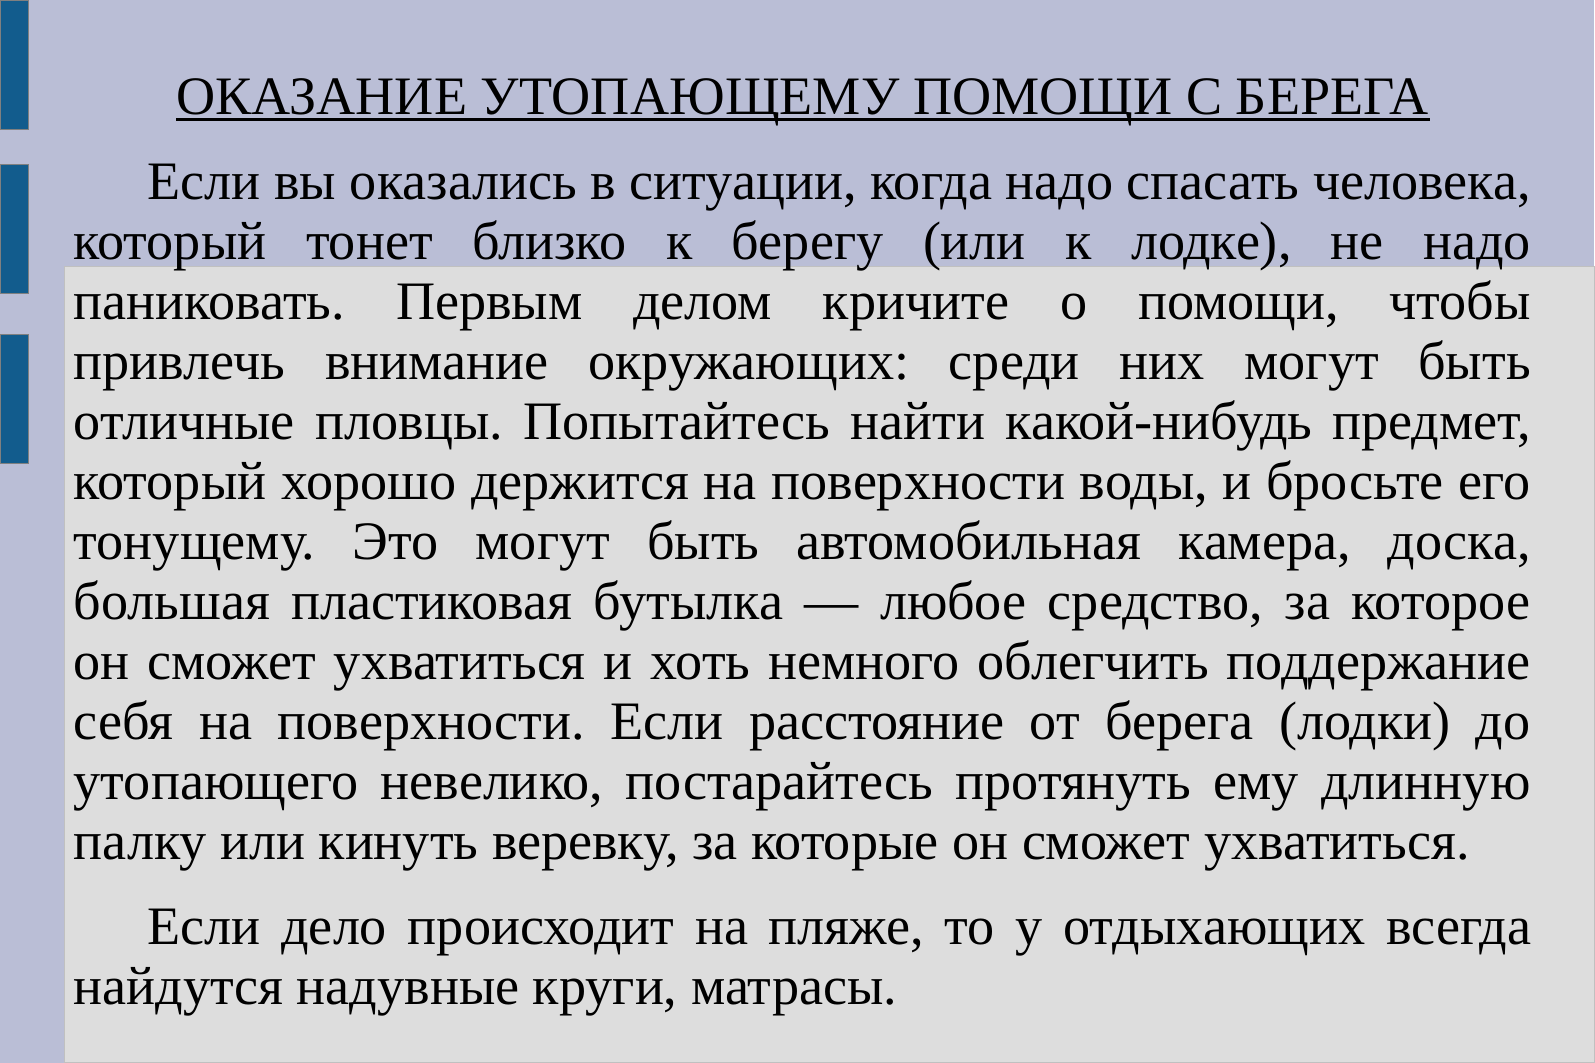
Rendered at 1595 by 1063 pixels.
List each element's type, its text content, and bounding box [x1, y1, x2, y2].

text_box ОКАЗАНИЕ УТОПАЮЩЕМУ ПОМОЩИ С БЕРЕГА Если вы оказались в ситуации, когда надо спасать человека, который тонет близко к берегу (или к лодке), не надо паниковать. Первым делом кричите о помощи, чтобы привлечь внимание окружающих: среди них могут быть отличные пловцы. Попытайтесь найти какой-нибудь предмет, который хорошо держится на поверхности воды, и бросьте его тонущему. Это могут быть автомобильная камера, доска, большая пластиковая бутылка — любое средство, за которое он сможет ухватиться и хоть немного облегчить поддержание себя на поверхности. Если расстояние от берега (лодки) до утопающего невелико, постарайтесь протянуть ему длинную палку или кинуть веревку, за которые он сможет ухватиться. Если дело происходит на пляже, то у отдыхающих всегда найдутся надувные круги, матрасы. [59, 59, 1548, 1063]
